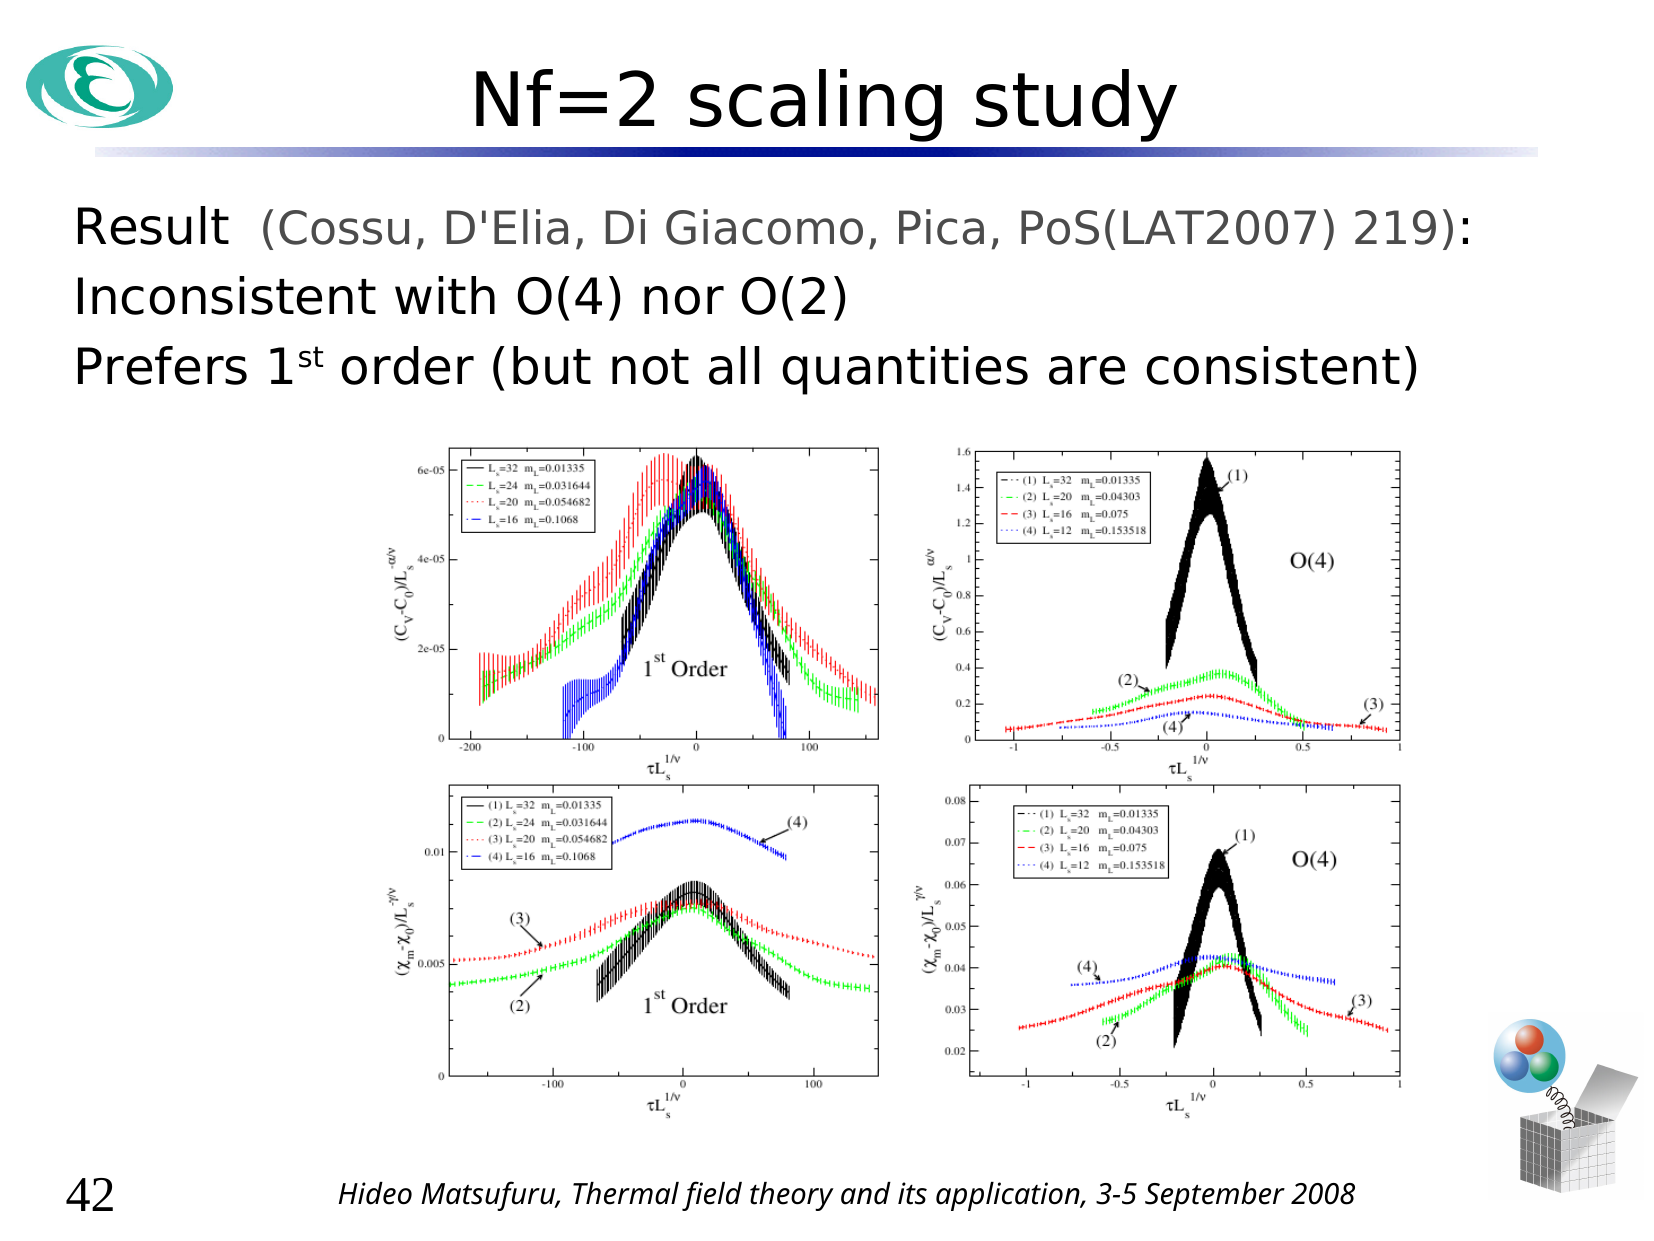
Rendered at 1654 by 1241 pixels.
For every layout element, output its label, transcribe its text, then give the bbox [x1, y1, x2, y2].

picture [381, 440, 1413, 1127]
list Result (Cossu, D'Elia, Di Giacomo, Pica, PoS(LAT2007) 219): Inconsistent with O(4) nor O(2) Prefers 1st order (but not all quantities are consistent) [55, 197, 1543, 442]
title Nf=2 scaling study [201, 47, 1450, 154]
picture [95, 147, 1538, 157]
picture [1488, 1012, 1644, 1200]
picture [20, 37, 179, 136]
